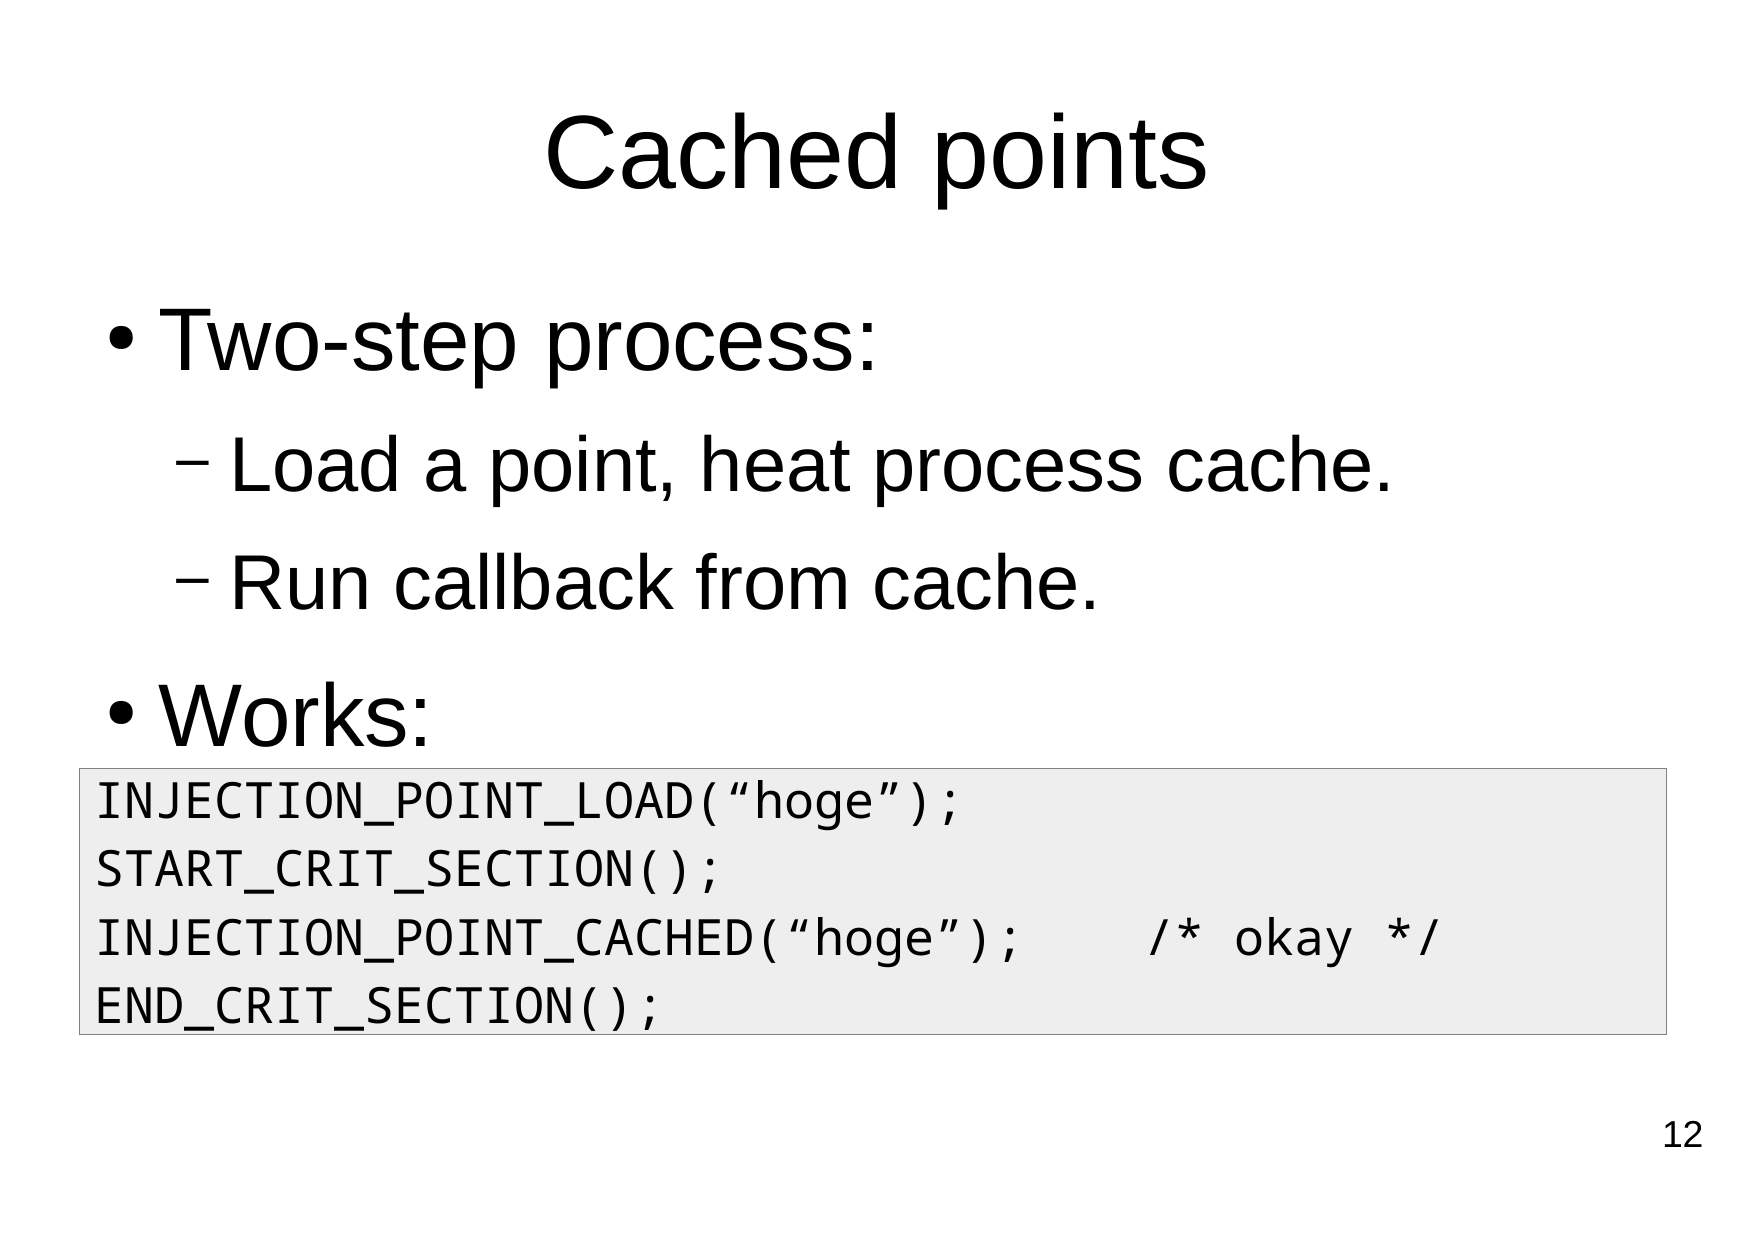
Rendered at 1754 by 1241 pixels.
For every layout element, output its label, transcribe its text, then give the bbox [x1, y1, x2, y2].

text_box INJECTION_POINT_LOAD(“hoge”); START_CRIT_SECTION(); INJECTION_POINT_CACHED(“hoge”); /* okay */ END_CRIT_SECTION(); [79, 768, 1667, 1035]
list Two-step process: Load a point, heat process cache. Run callback from cache. Works: [87, 290, 1667, 768]
text_box <number> [1447, 1106, 1719, 1201]
title Cached points [87, 49, 1667, 257]
